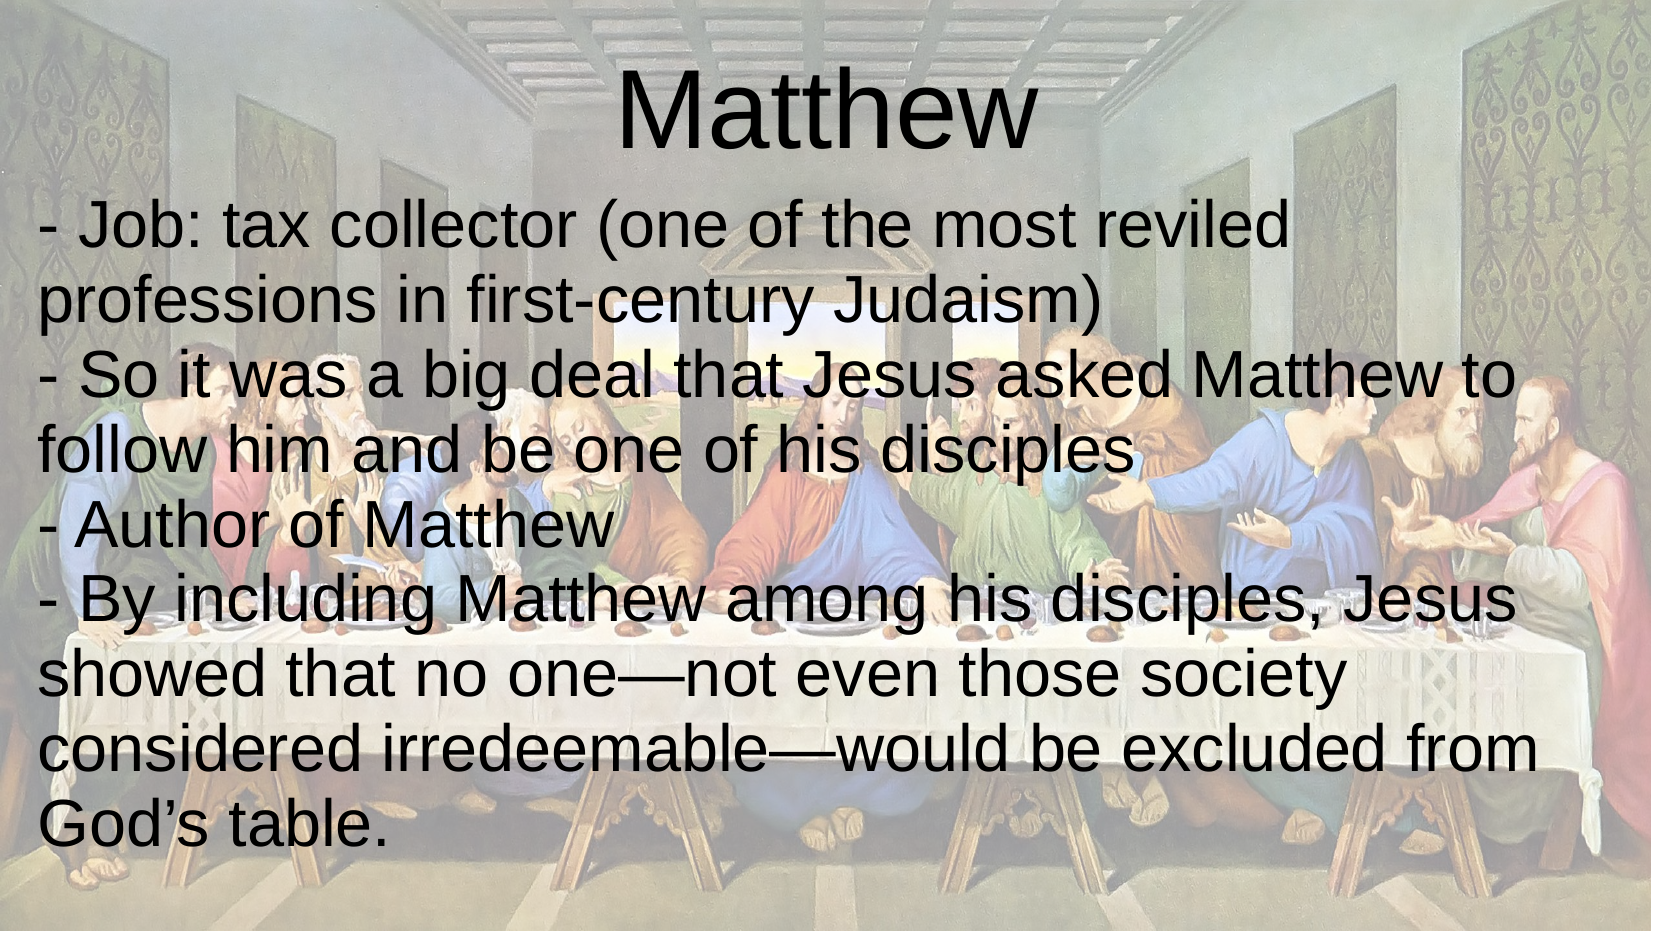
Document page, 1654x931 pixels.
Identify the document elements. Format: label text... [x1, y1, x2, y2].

subtitle - Job: tax collector (one of the most reviled professions in first-century Judaism) - So it was a big deal that Jesus asked Matthew to follow him and be one of his disciples - Author of Matthew - By including Matthew among his disciples, Jesus showed that no one—not even those society considered irredeemable—would be excluded from God’s table. [37, 187, 1613, 901]
picture [0, 0, 1651, 931]
title Matthew [82, 32, 1571, 187]
